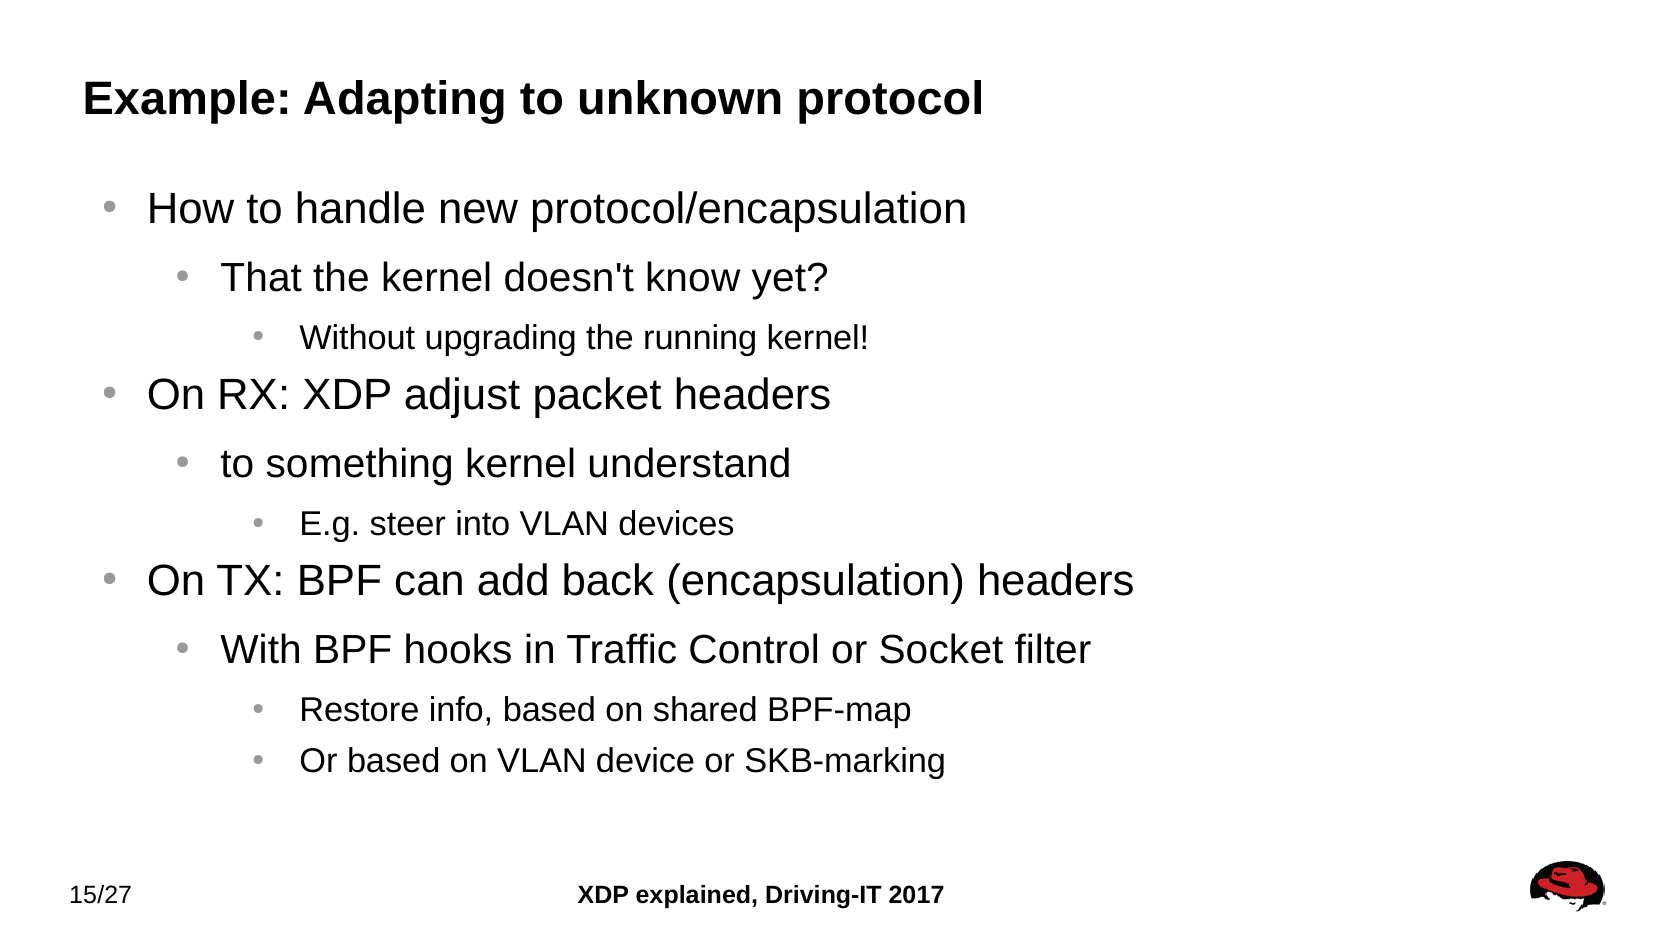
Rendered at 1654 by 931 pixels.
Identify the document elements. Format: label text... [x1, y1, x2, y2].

title Example: Adapting to unknown protocol [82, 28, 1571, 169]
picture [1529, 859, 1613, 918]
list How to handle new protocol/encapsulation That the kernel doesn't know yet? Without upgrading the running kernel! On RX: XDP adjust packet headers to something kernel understand E.g. steer into VLAN devices On TX: BPF can add back (encapsulation) headers With BPF hooks in Traffic Control or Socket filter Restore info, based on shared BPF-map Or based on VLAN device or SKB-marking [86, 183, 1575, 781]
